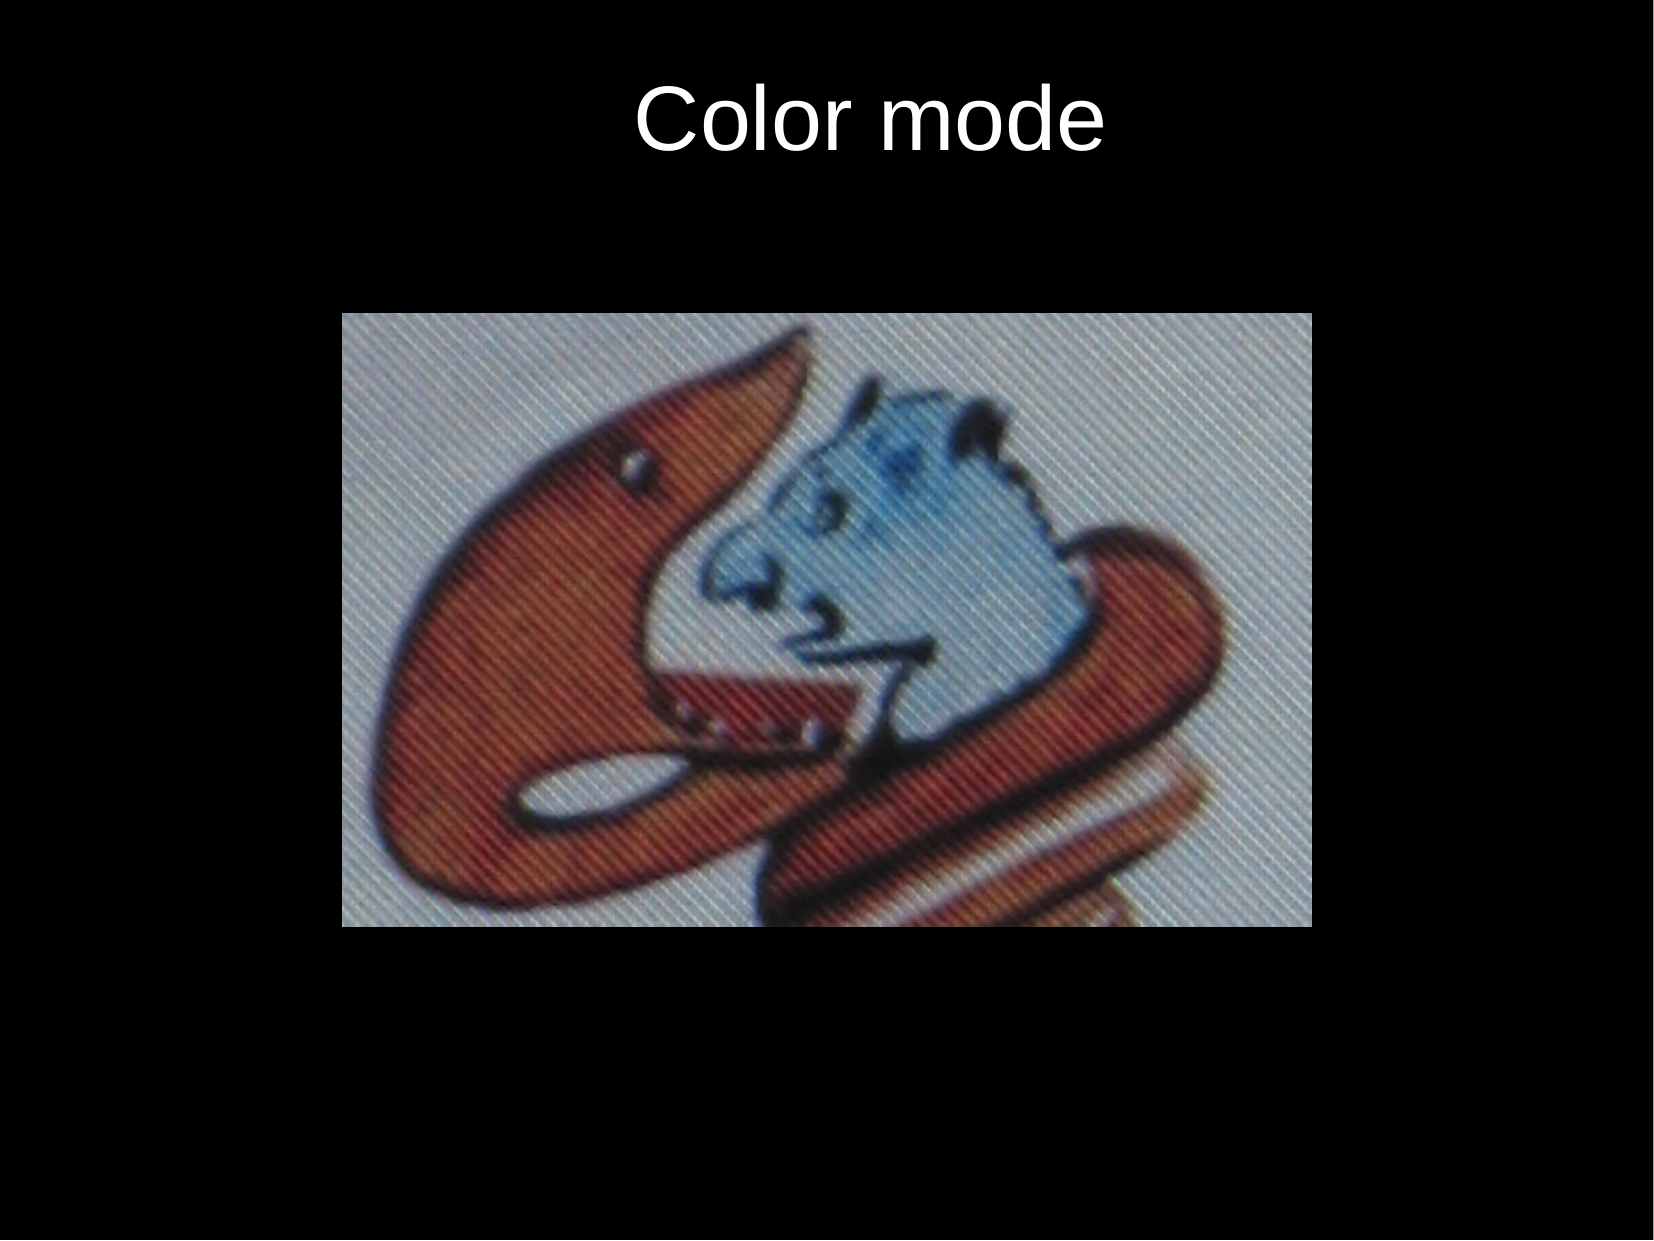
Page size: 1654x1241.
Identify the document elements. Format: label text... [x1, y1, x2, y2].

text_box Color mode [206, 59, 1536, 178]
picture [342, 313, 1312, 927]
